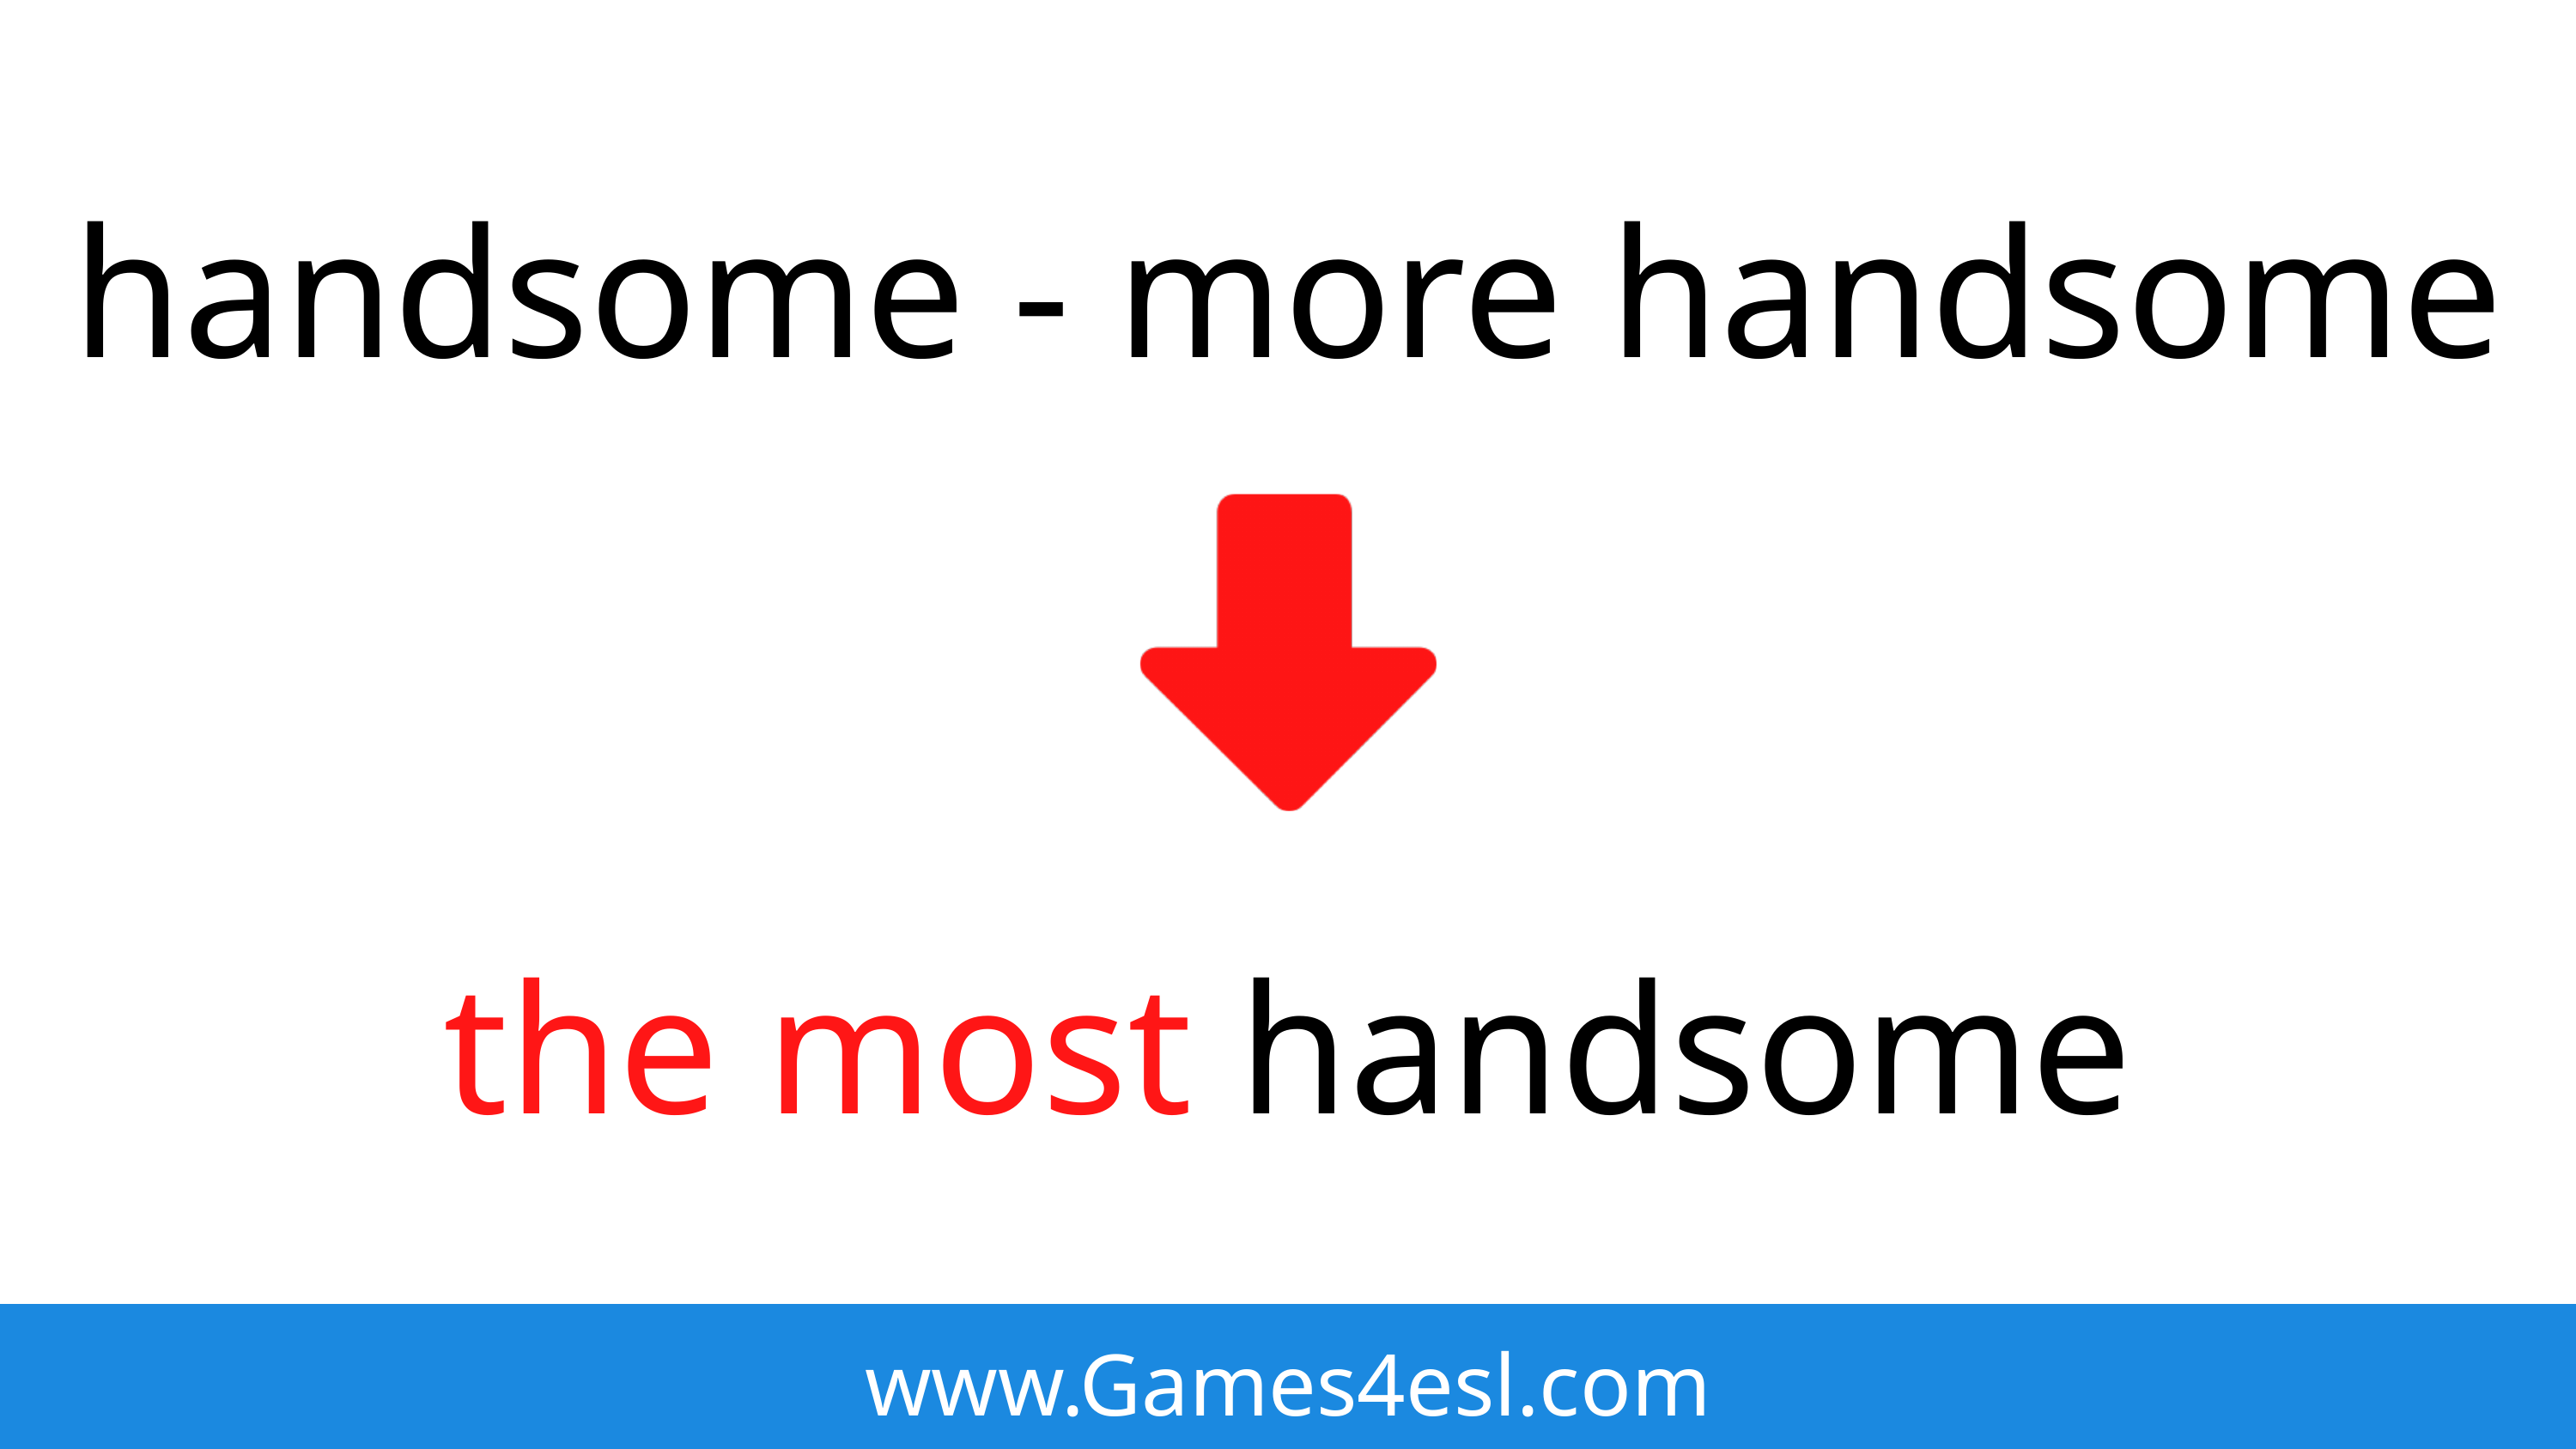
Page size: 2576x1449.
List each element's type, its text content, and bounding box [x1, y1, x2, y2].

text_box the most handsome [204, 899, 2372, 1137]
text_box handsome - more handsome [33, 142, 2543, 380]
picture [1139, 494, 1437, 811]
text_box www.Games4esl.com [842, 1314, 1734, 1426]
text_box [0, 1304, 2576, 1449]
